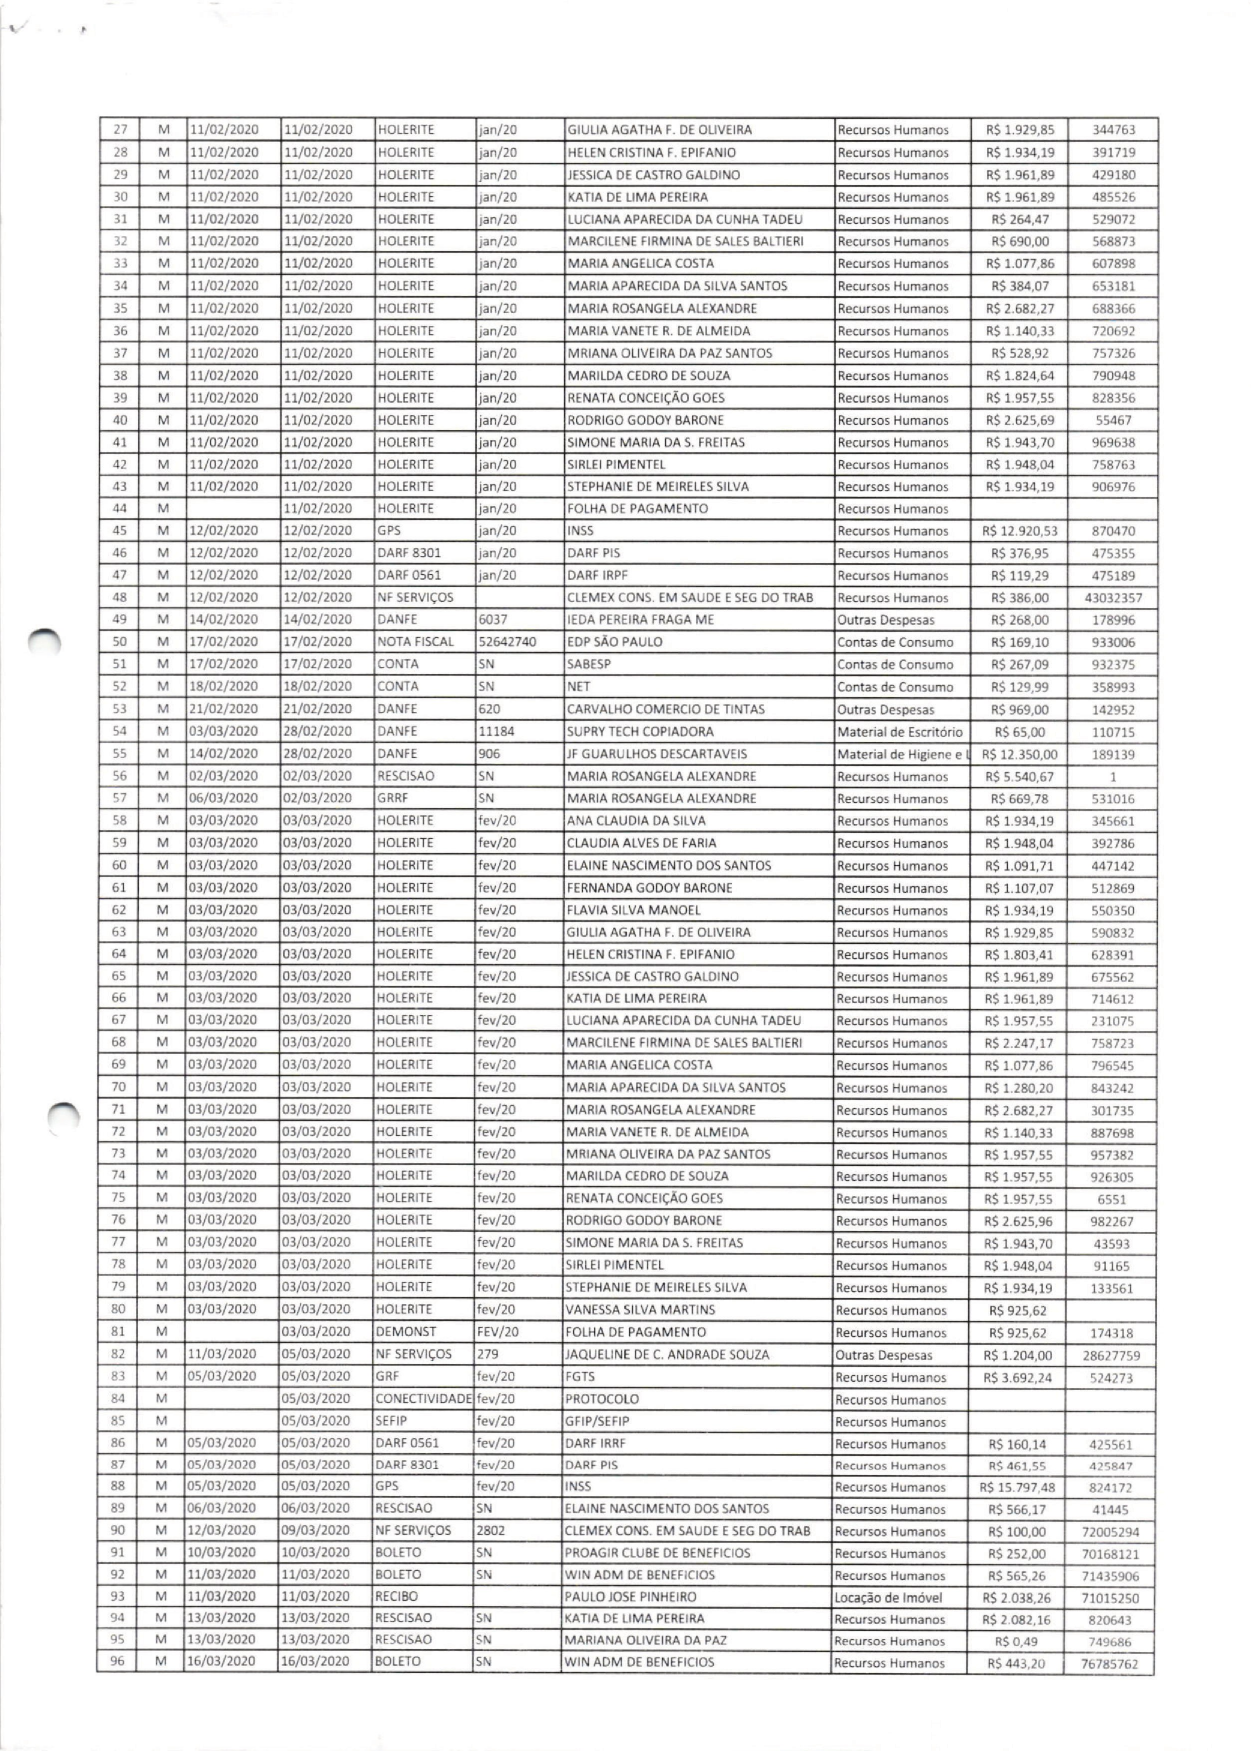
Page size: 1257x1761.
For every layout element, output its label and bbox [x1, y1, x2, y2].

text_box [0, 1, 1250, 1751]
